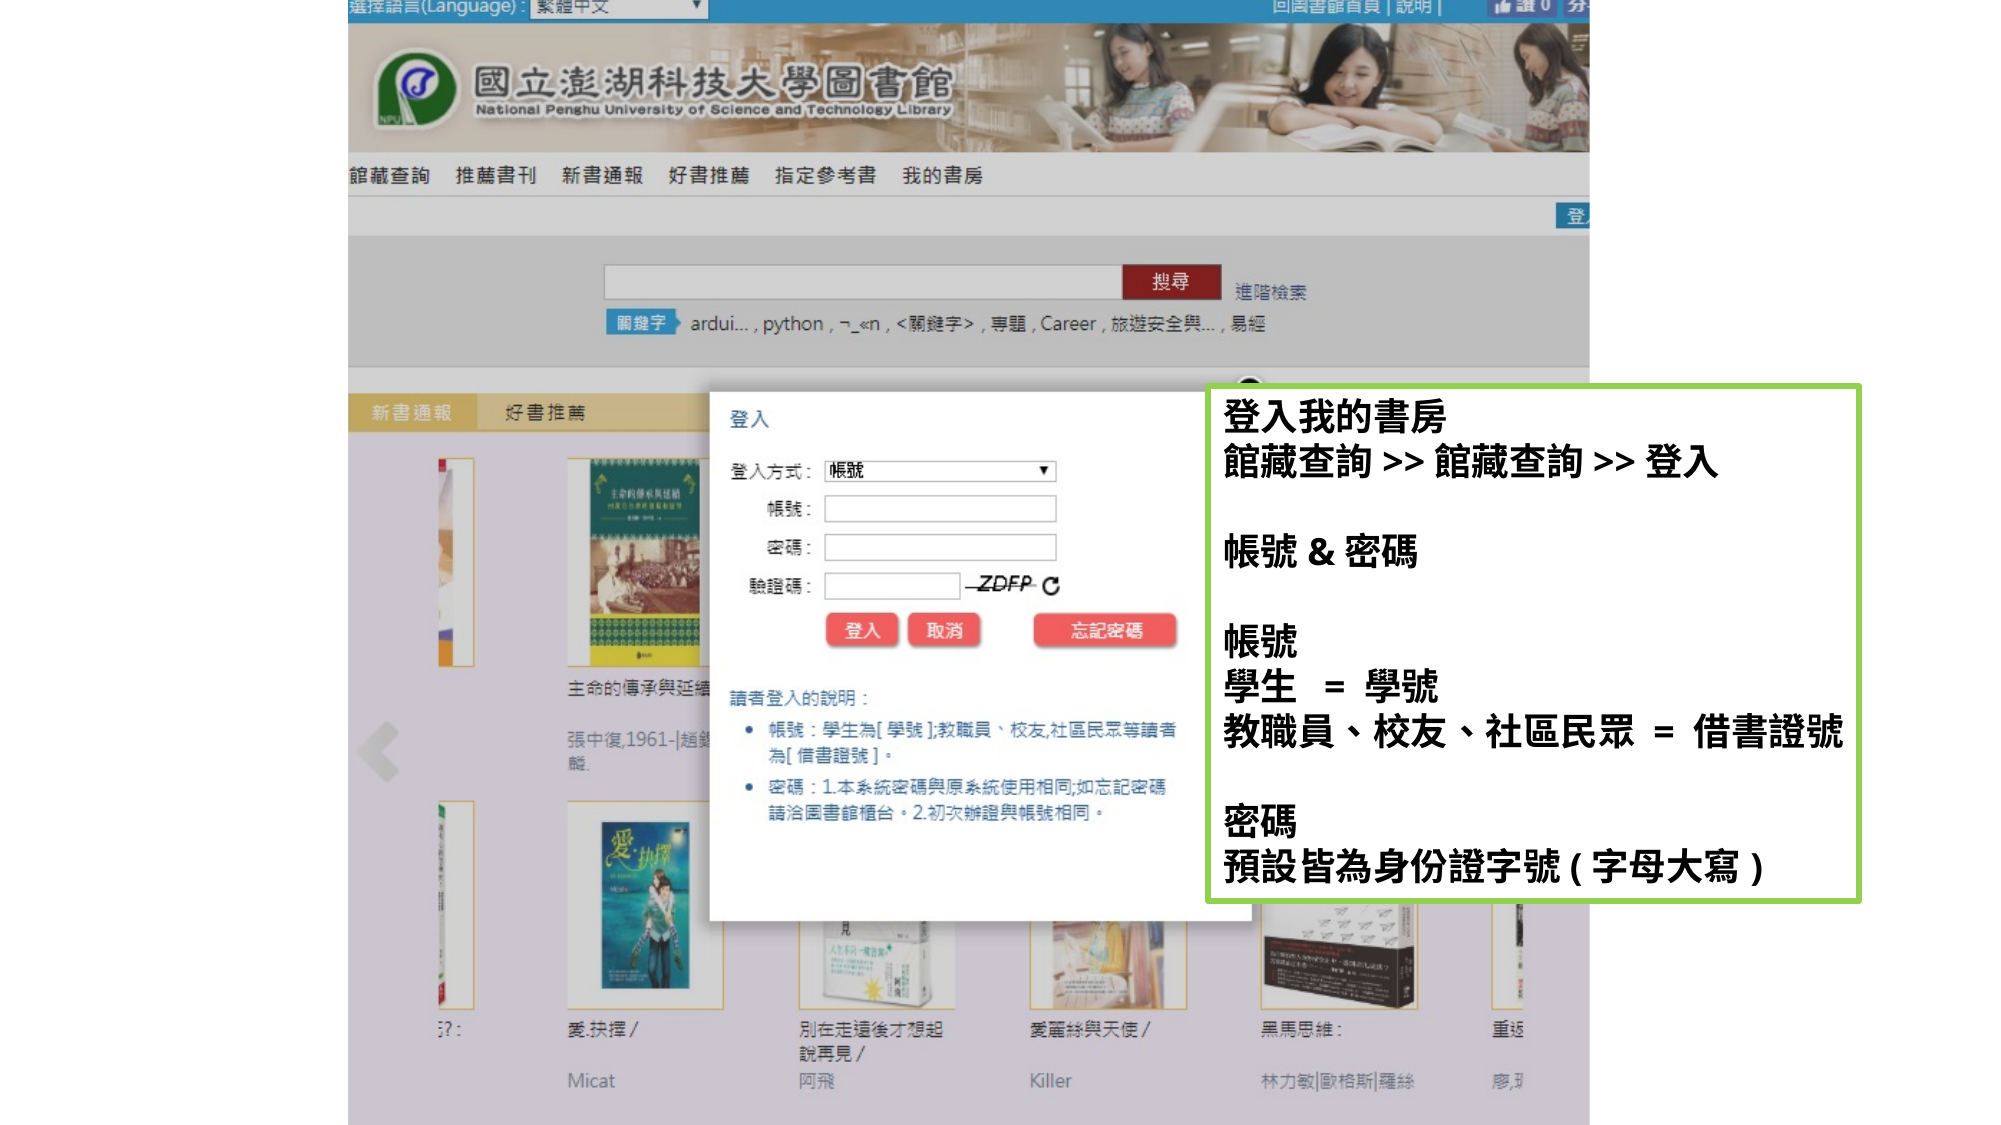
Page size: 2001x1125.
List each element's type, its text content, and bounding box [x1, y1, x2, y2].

picture [348, 0, 1590, 1125]
text_box 登入我的書房 館藏查詢>>館藏查詢>>登入 帳號&密碼 帳號 學生 = 學號 教職員、校友、社區民眾 = 借書證號 密碼 預設皆為身份證字號(字母大寫) [1208, 385, 1859, 901]
